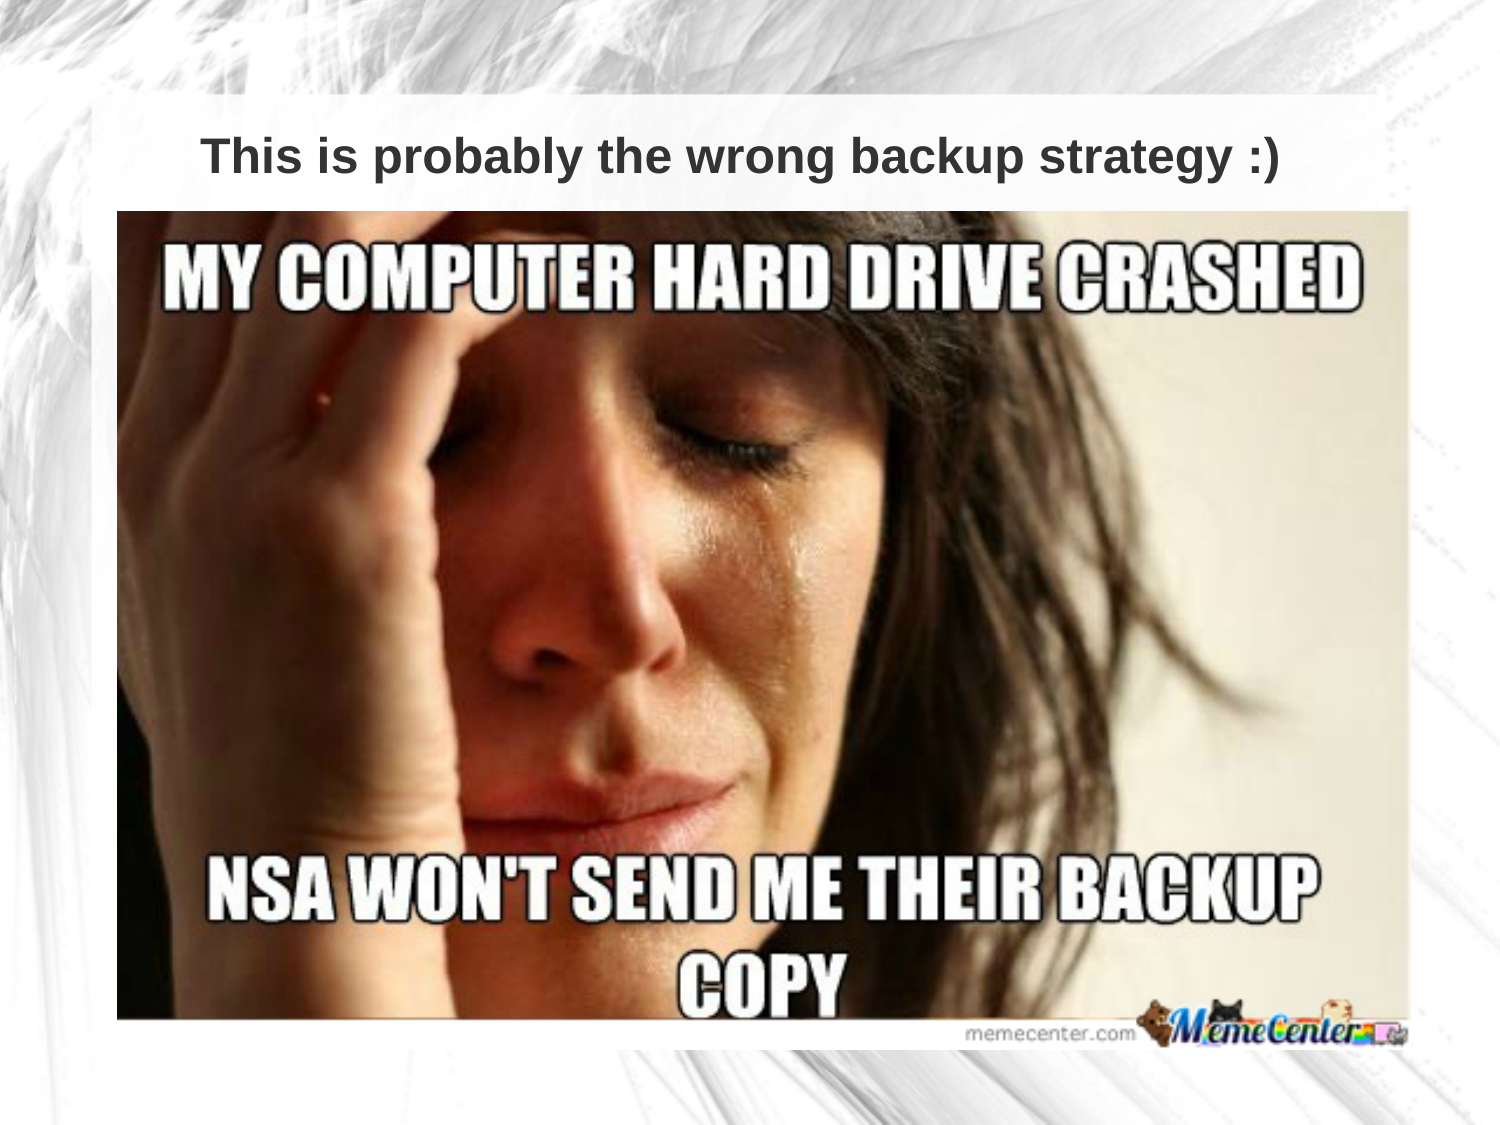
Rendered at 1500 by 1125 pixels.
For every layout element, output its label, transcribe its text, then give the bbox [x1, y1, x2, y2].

title This is probably the wrong backup strategy :) [61, 108, 1396, 211]
picture [0, 0, 1500, 1125]
